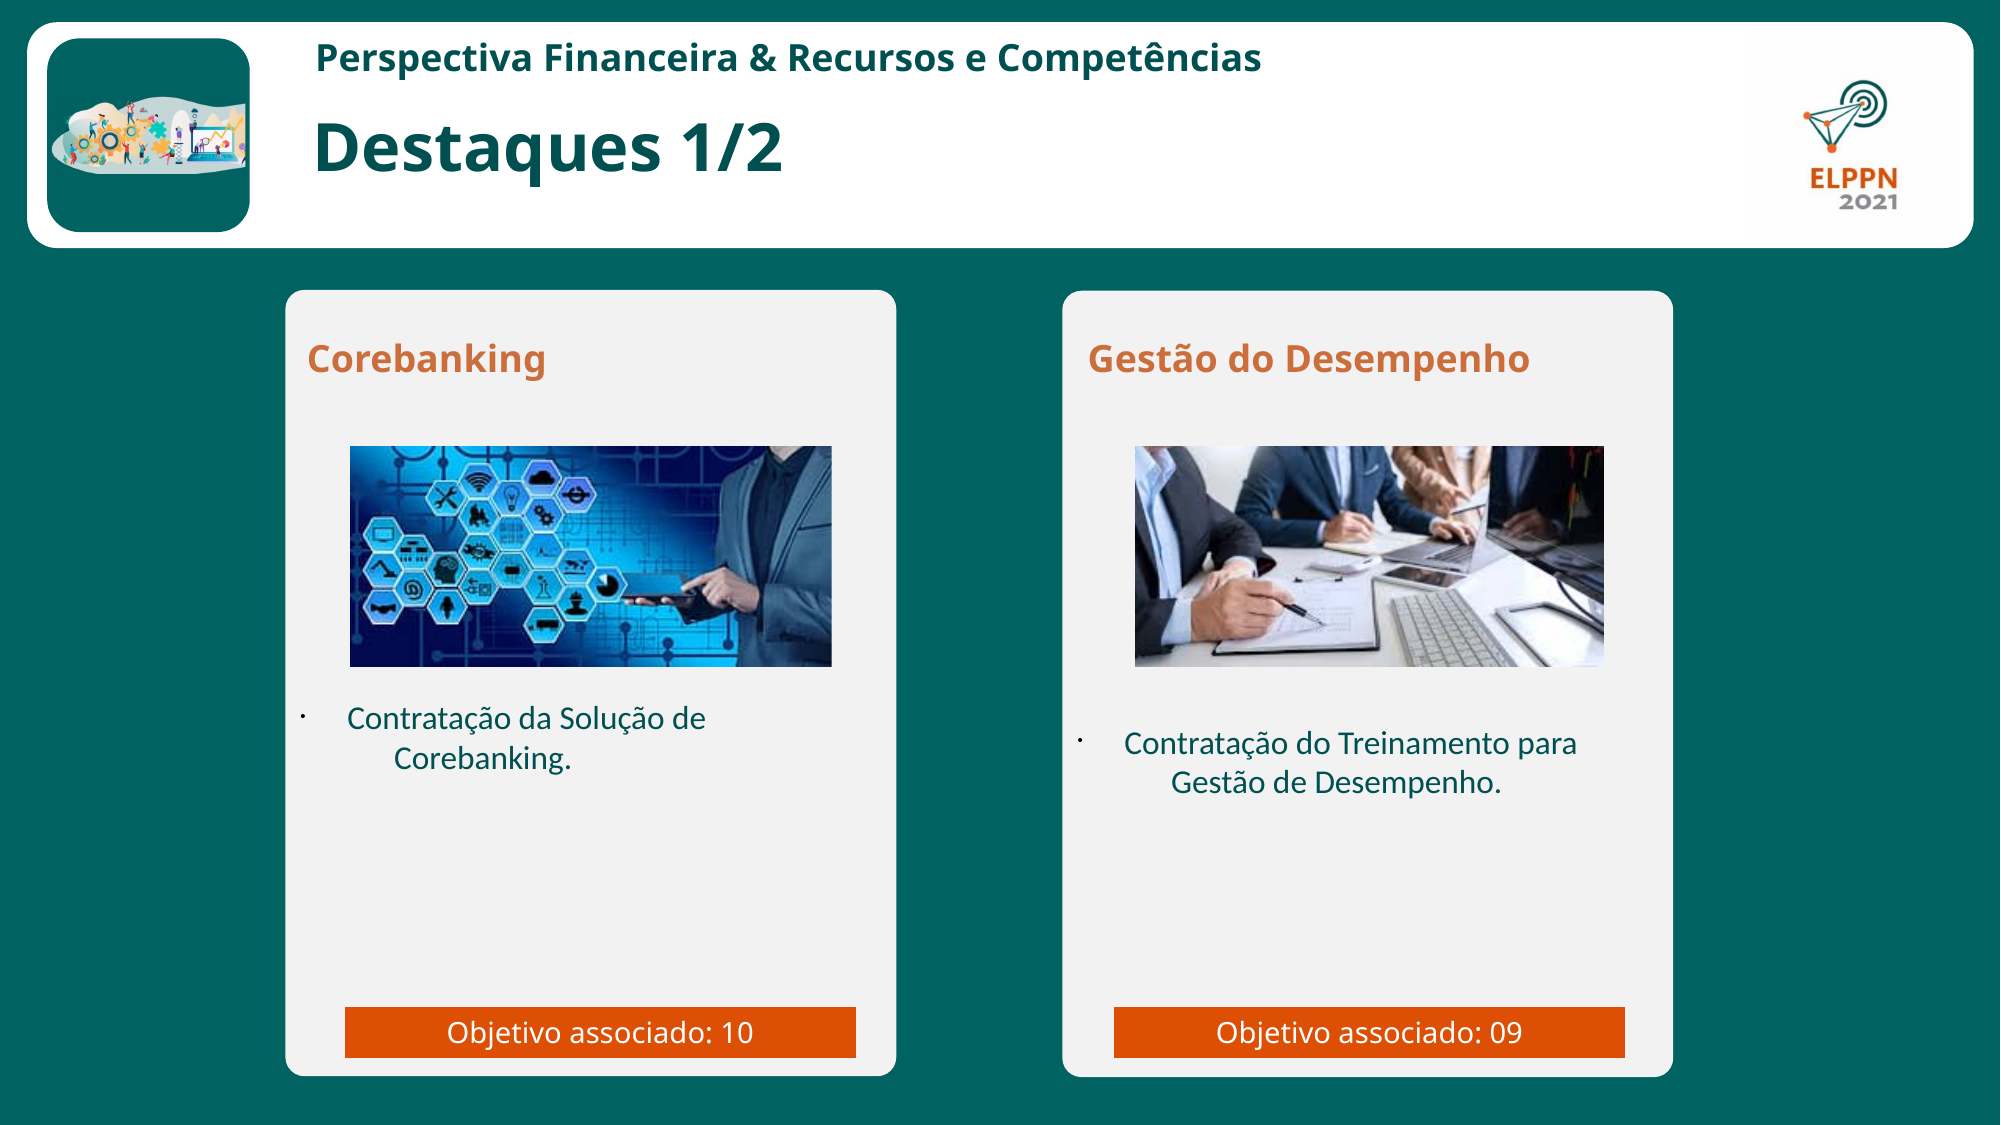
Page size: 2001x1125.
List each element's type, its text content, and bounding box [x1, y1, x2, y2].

text_box Gestão do Desempenho [1072, 289, 1667, 425]
text_box Corebanking [291, 289, 886, 425]
picture [1750, 30, 1959, 240]
text_box [0, 0, 2000, 1125]
picture [1135, 446, 1604, 667]
text_box Contratação do Treinamento para Gestão de Desempenho. [1062, 713, 1674, 1090]
text_box Objetivo associado: 10 [345, 1007, 856, 1058]
picture [350, 446, 832, 667]
text_box Destaques 1/2 [297, 97, 1674, 175]
picture [51, 96, 246, 174]
text_box Contratação da Solução de Corebanking. [285, 688, 897, 1065]
text_box Objetivo associado: 09 [1114, 1007, 1625, 1058]
text_box Perspectiva Financeira & Recursos e Competências [300, 18, 1676, 96]
